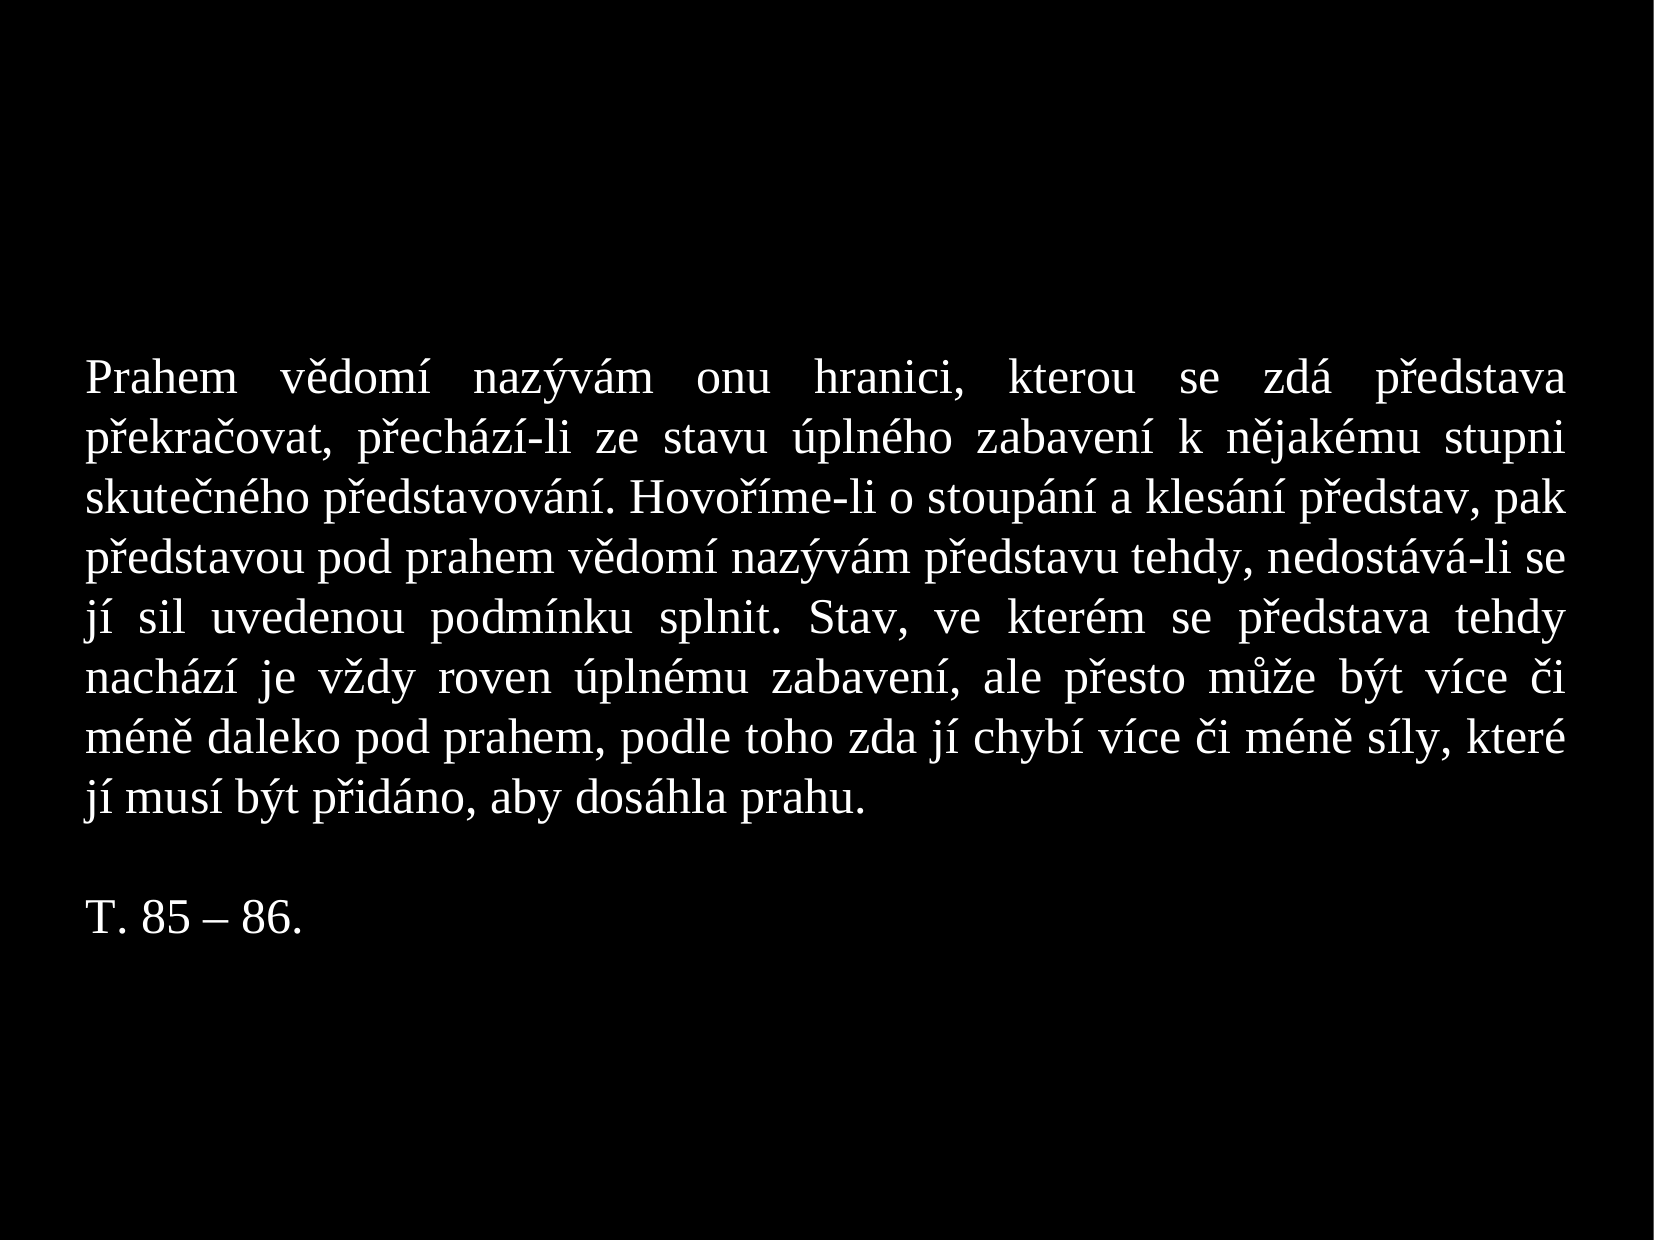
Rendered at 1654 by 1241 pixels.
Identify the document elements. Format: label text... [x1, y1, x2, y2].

text_box Prahem vědomí nazývám onu hranici, kterou se zdá představa překračovat, přechází-li ze stavu úplného zabavení k nějakému stupni skutečného představování. Hovoříme-li o stoupání a klesání představ, pak představou pod prahem vědomí nazývám představu tehdy, nedostává-li se jí sil uvedenou podmínku splnit. Stav, ve kterém se představa tehdy nachází je vždy roven úplnému zabavení, ale přesto může být více či méně daleko pod prahem, podle toho zda jí chybí více či méně síly, které jí musí být přidáno, aby dosáhla prahu. T. 85 – 86. [86, 106, 1568, 1182]
